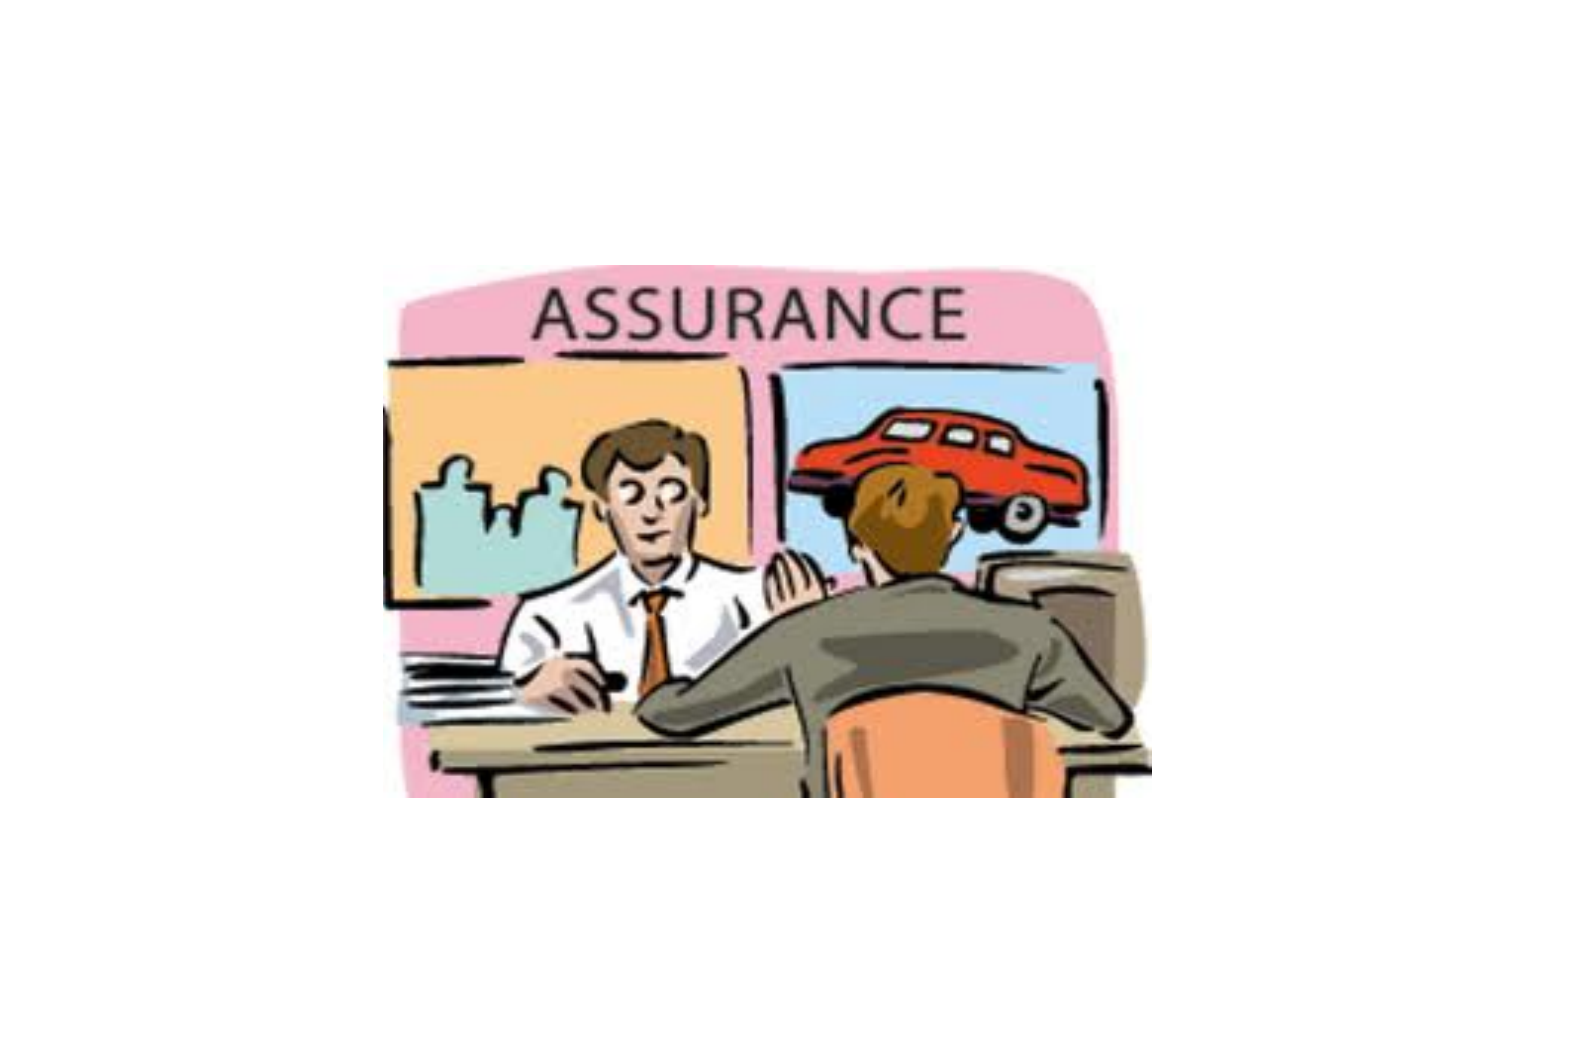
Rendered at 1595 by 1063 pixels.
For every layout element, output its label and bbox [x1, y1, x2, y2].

picture [383, 265, 1152, 798]
